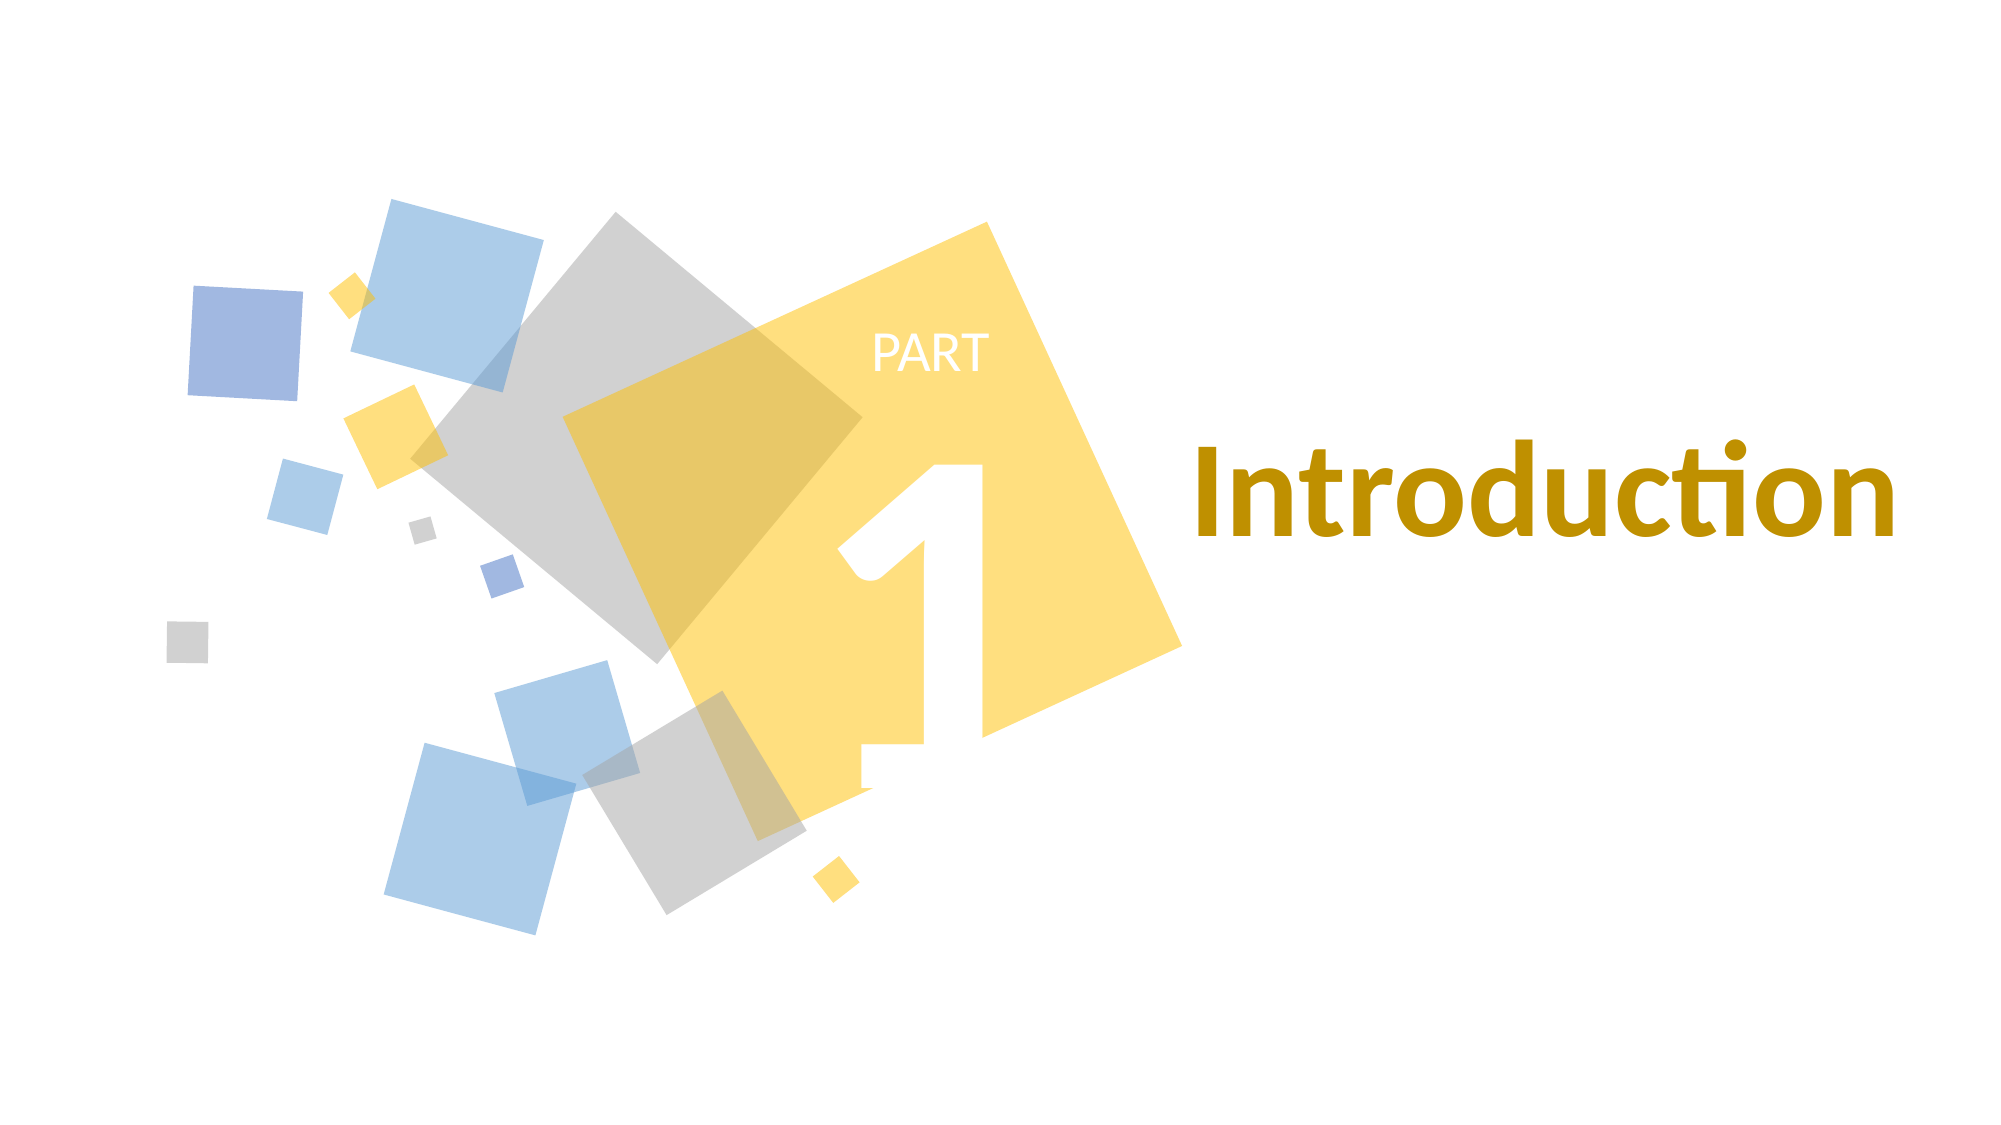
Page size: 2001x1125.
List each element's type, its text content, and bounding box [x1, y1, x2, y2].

text_box 1 [789, 283, 1072, 896]
text_box Introduction [1174, 391, 1916, 572]
text_box PART [856, 305, 1006, 391]
